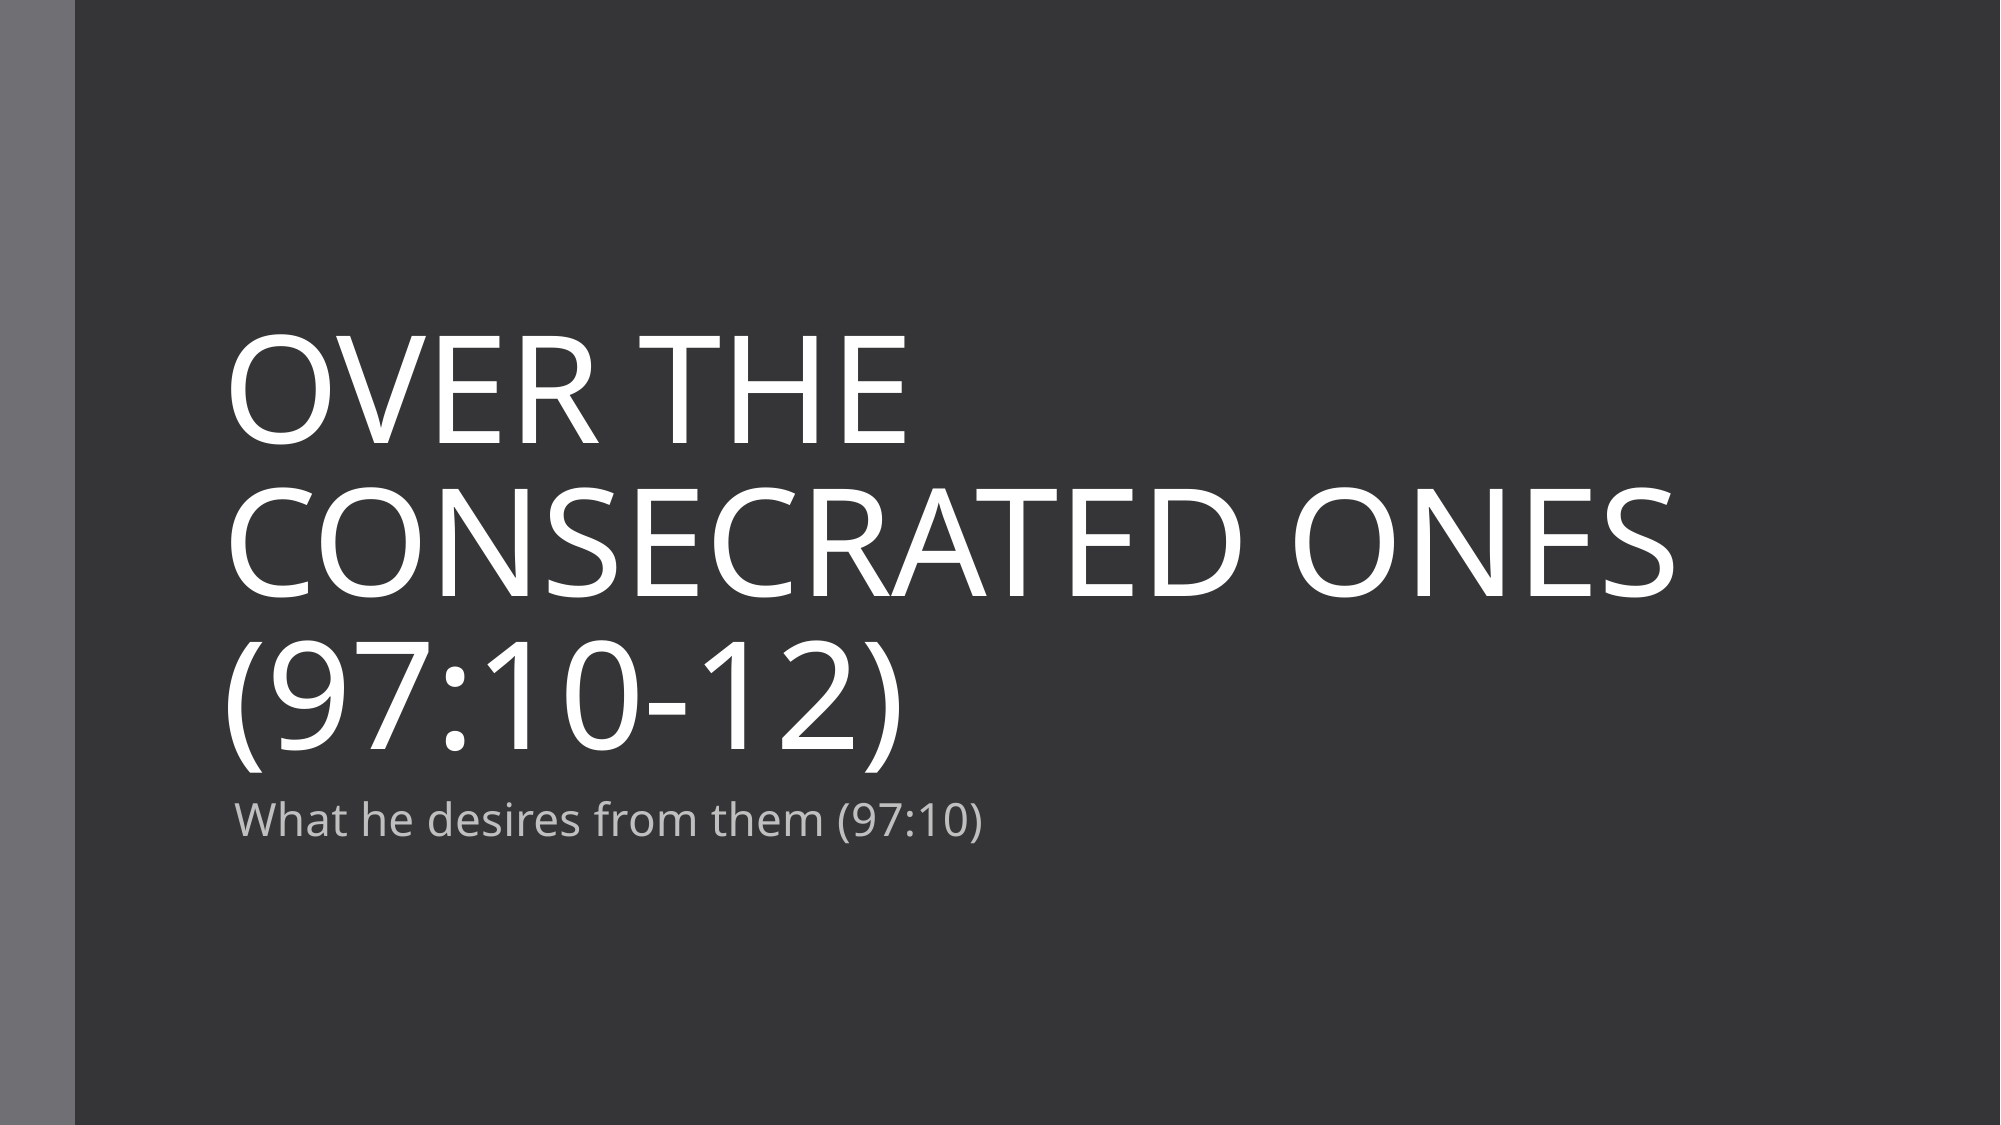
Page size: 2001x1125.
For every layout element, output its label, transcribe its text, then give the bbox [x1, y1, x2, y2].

subtitle What he desires from them (97:10) [206, 787, 1752, 1066]
title OVER THE CONSECRATED ONES (97:10-12) [206, 124, 1752, 787]
